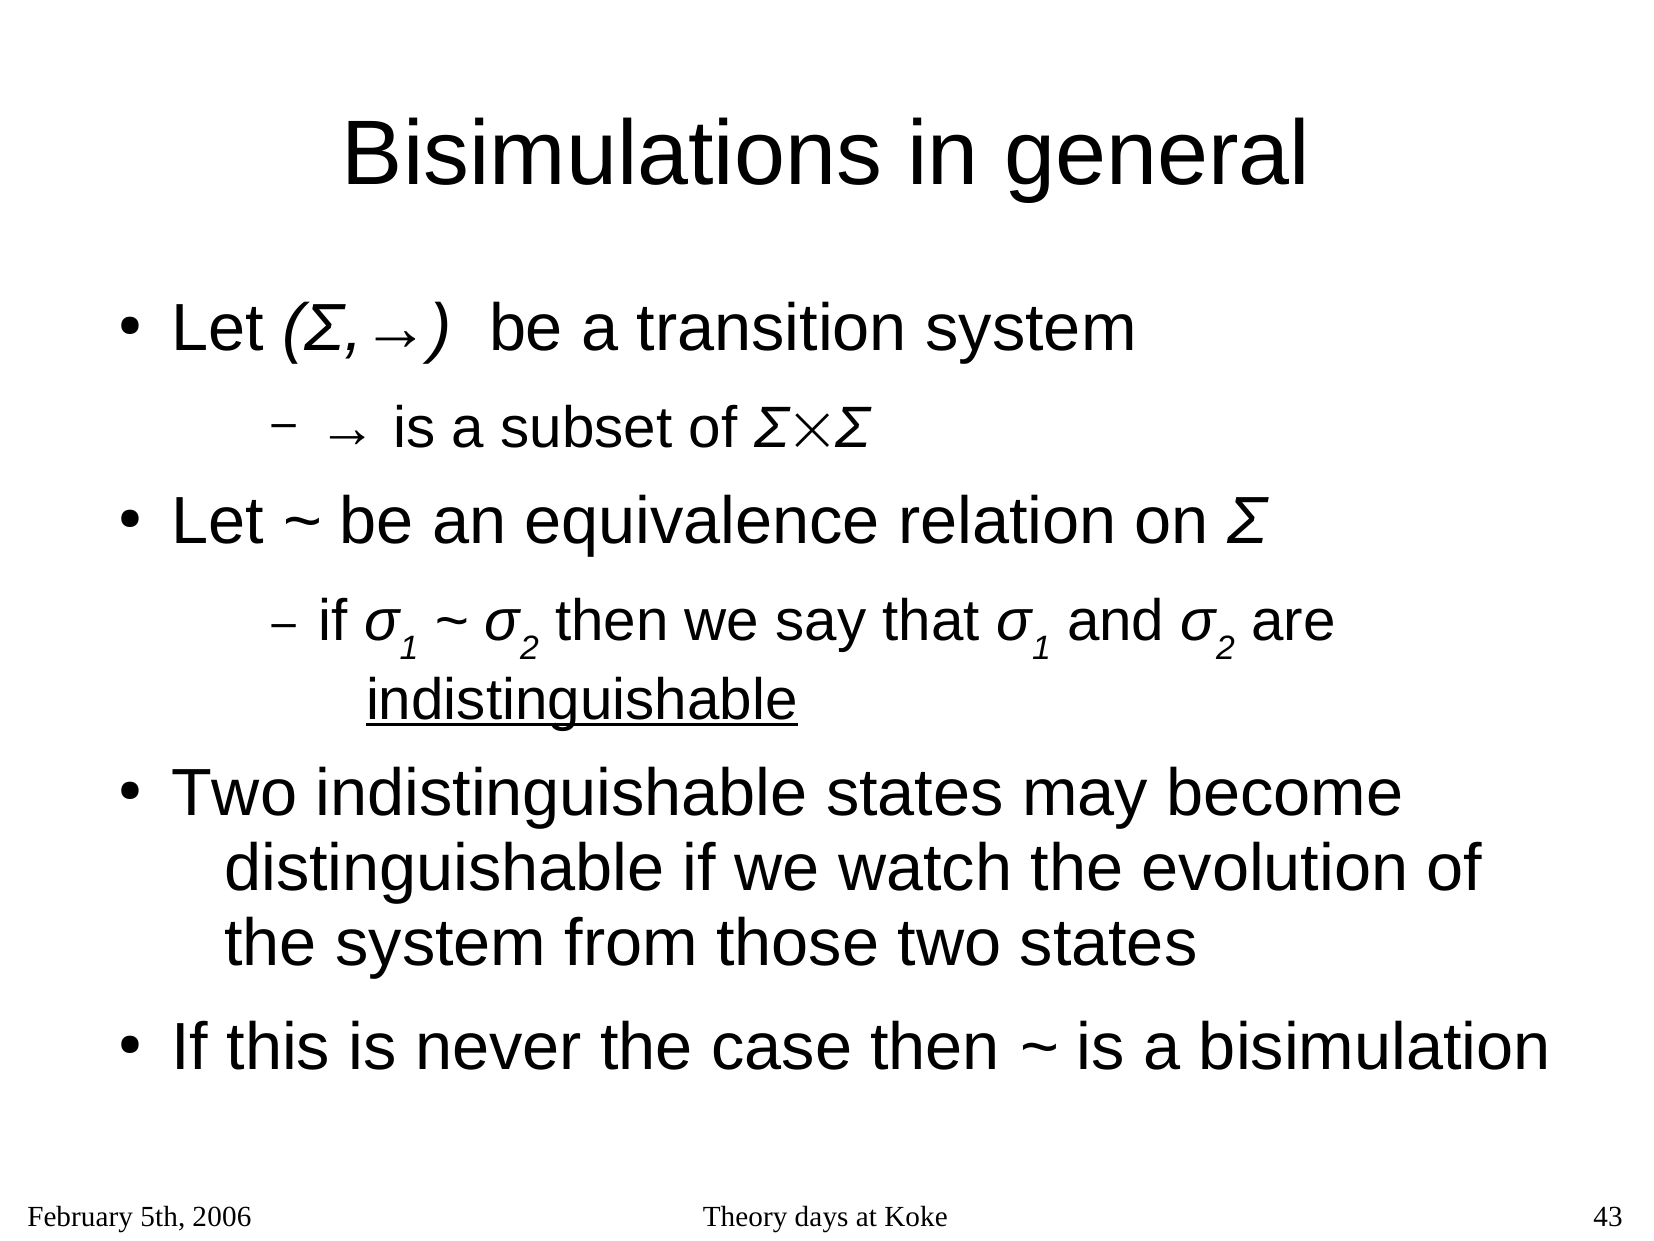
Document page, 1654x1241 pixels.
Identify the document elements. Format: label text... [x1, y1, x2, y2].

title Bisimulations in general [82, 49, 1571, 257]
list Let (Σ,→) be a transition system → is a subset of Σ×Σ Let ~ be an equivalence relation on Σ if σ1 ~ σ2 then we say that σ1 and σ2 are indistinguishable Two indistinguishable states may become distinguishable if we watch the evolution of the system from those two states If this is never the case then ~ is a bisimulation [82, 290, 1571, 1109]
